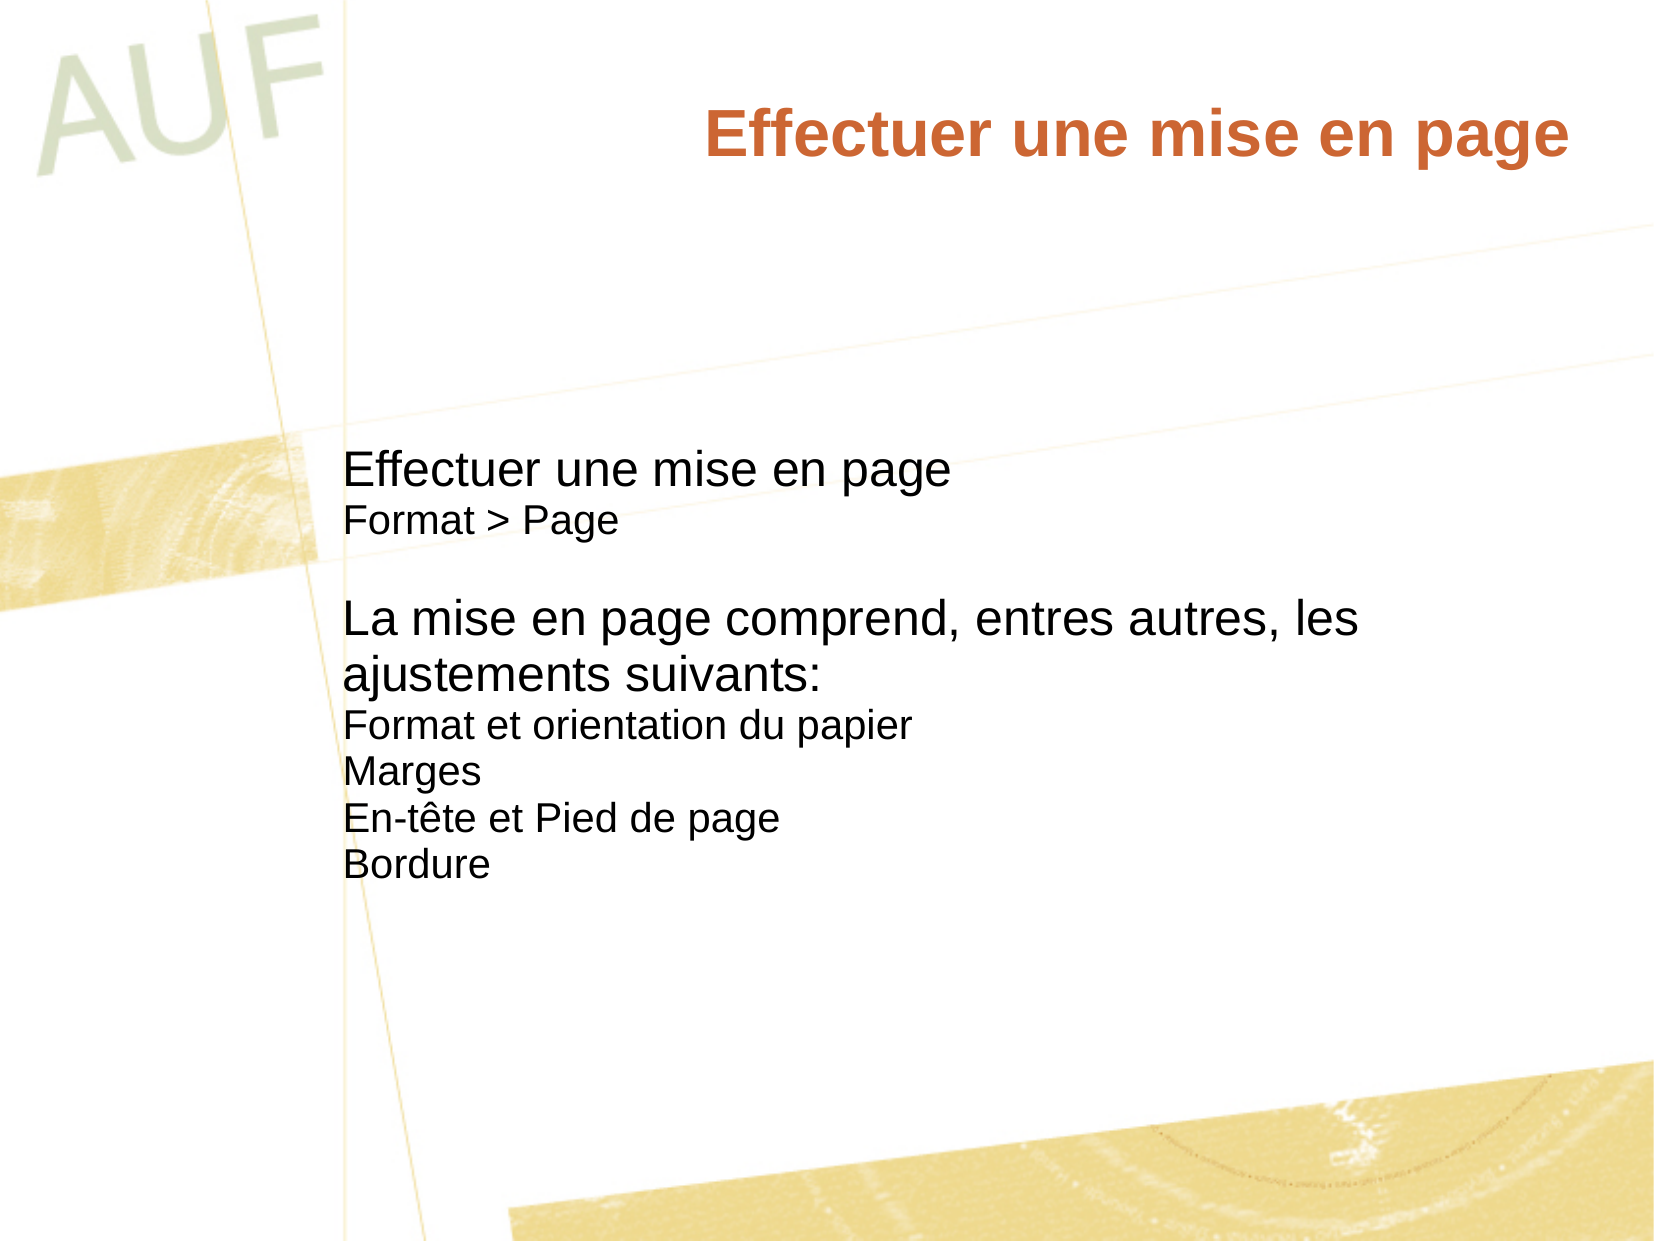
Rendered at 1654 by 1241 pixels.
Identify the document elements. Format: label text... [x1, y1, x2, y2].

subtitle Effectuer une mise en page Format > Page La mise en page comprend, entres autres, les ajustements suivants: Format et orientation du papier Marges En-tête et Pied de page Bordure [324, 236, 1571, 1093]
picture [0, 0, 1654, 1241]
title Effectuer une mise en page [324, 59, 1571, 207]
